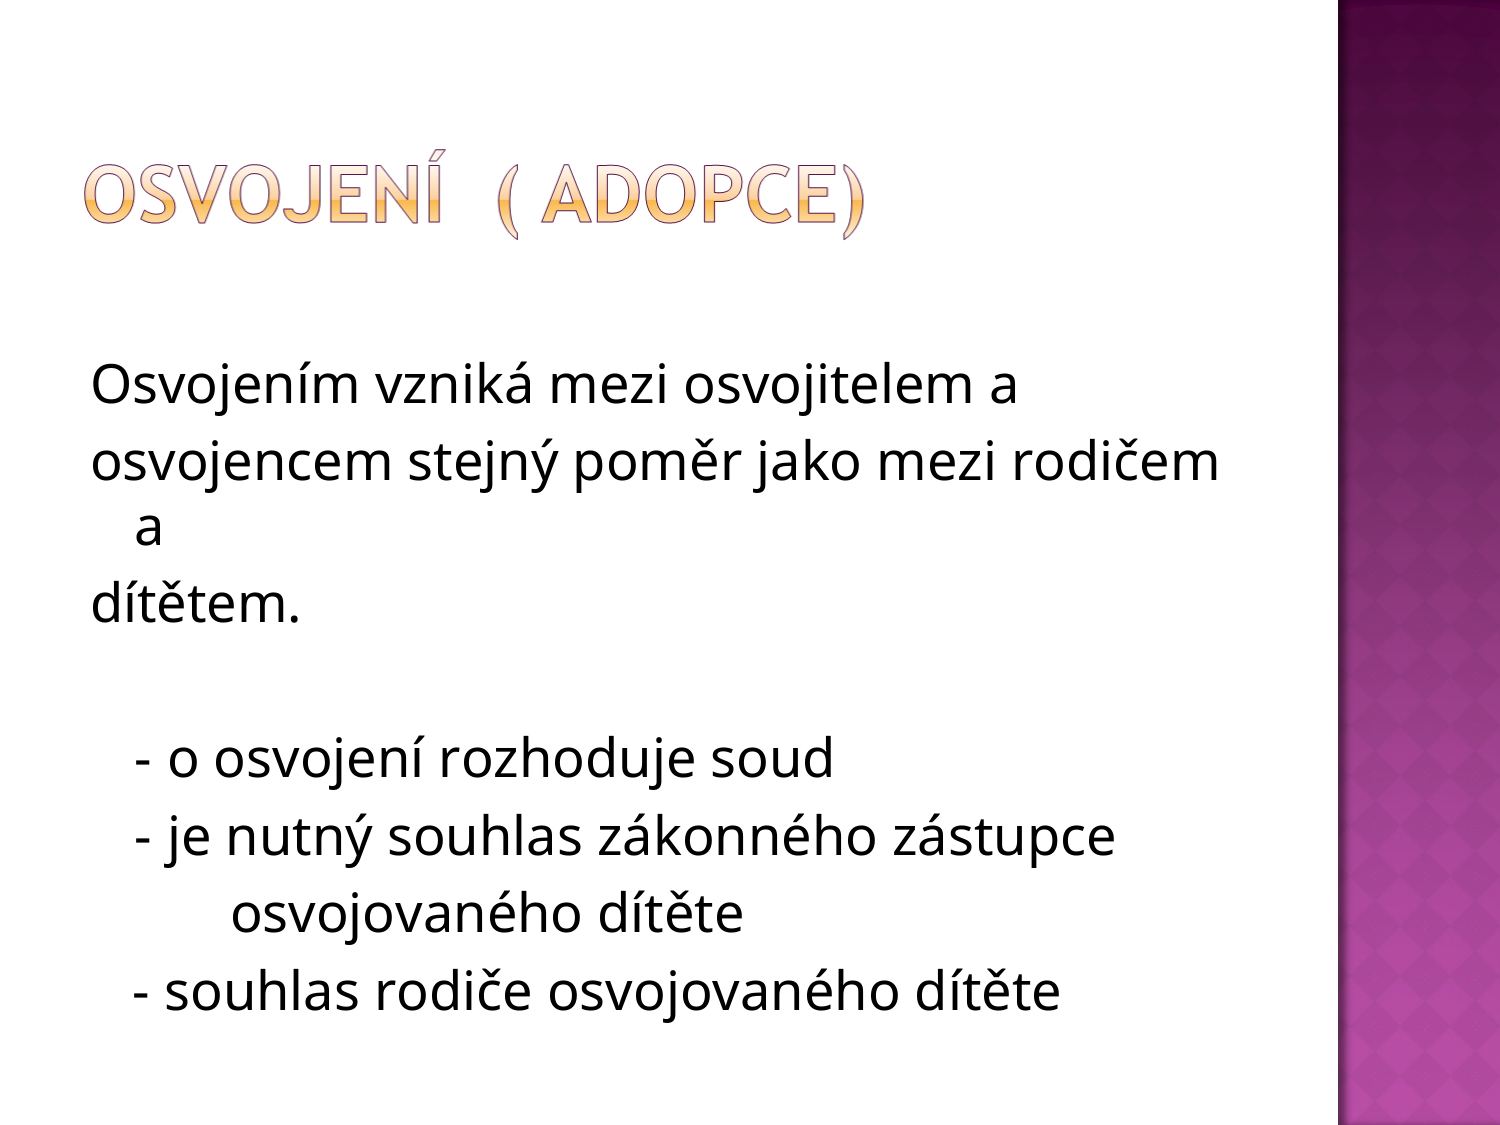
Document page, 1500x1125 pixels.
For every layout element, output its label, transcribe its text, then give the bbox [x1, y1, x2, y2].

text_box [34, 52, 1265, 241]
list Osvojením vzniká mezi osvojitelem a osvojencem stejný poměr jako mezi rodičem a dítětem. - o osvojení rozhoduje soud - je nutný souhlas zákonného zástupce osvojovaného dítěte - souhlas rodiče osvojovaného dítěte [75, 263, 1263, 1060]
picture [1337, 0, 1500, 1125]
